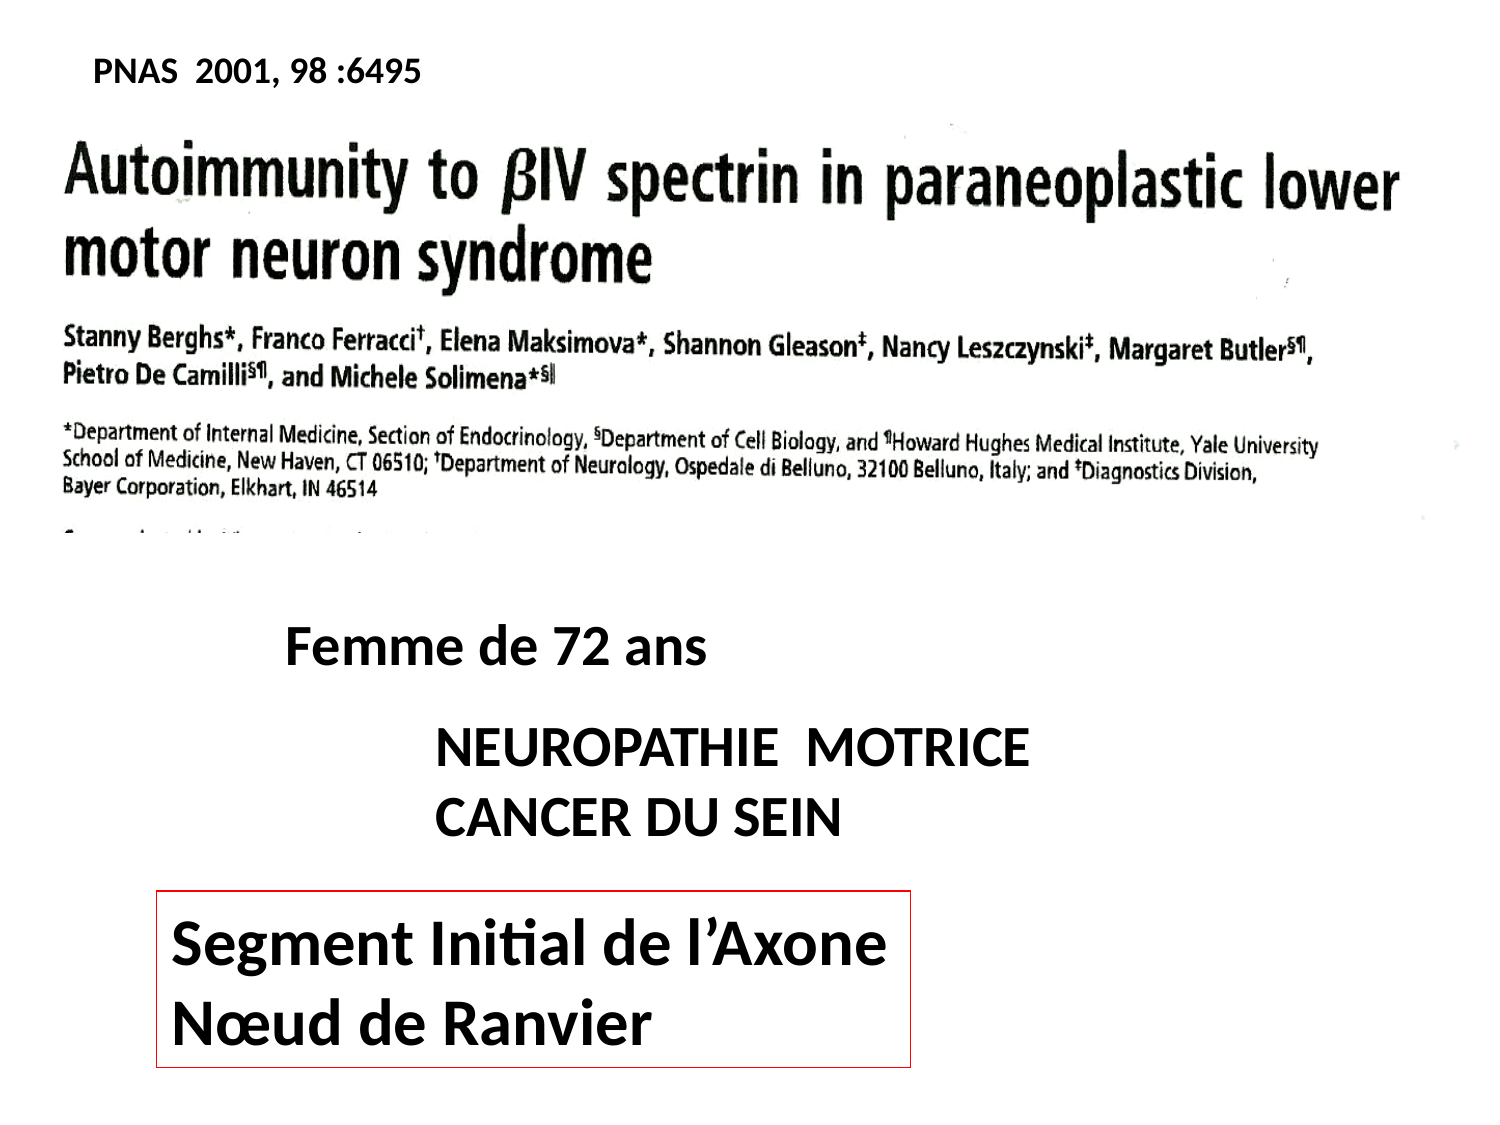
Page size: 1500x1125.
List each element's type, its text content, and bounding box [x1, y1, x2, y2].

text_box PNAS 2001, 98 :6495 [78, 38, 428, 114]
text_box Segment Initial de l’Axone Nœud de Ranvier [156, 891, 911, 1068]
text_box Femme de 72 ans [270, 600, 742, 686]
text_box NEUROPATHIE MOTRICE CANCER DU SEIN [420, 700, 1054, 858]
picture [12, 96, 1471, 533]
